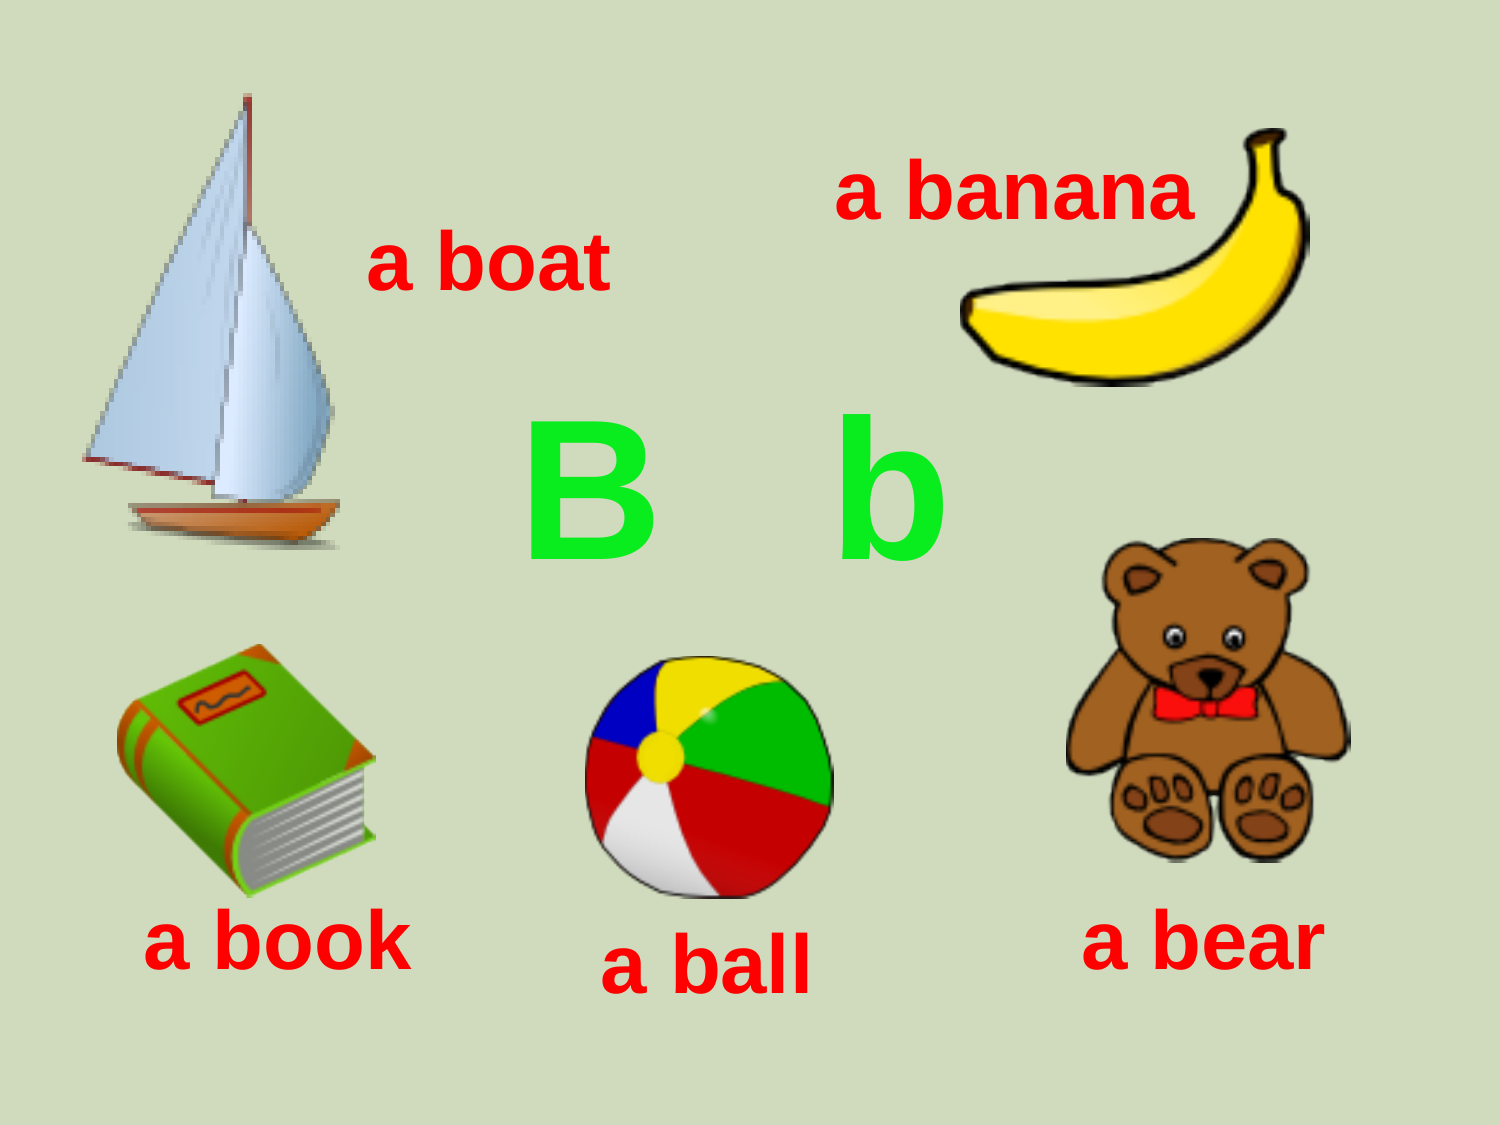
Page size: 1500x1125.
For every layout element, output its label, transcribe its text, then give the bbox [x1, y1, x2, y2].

picture [1066, 538, 1351, 863]
text_box B b [503, 351, 1254, 607]
picture [117, 644, 376, 898]
picture [82, 93, 340, 550]
text_box a book [128, 878, 528, 995]
text_box a ball [585, 902, 985, 1018]
text_box a banana [820, 128, 1219, 245]
text_box a bear [1066, 878, 1465, 995]
picture [585, 656, 834, 899]
picture [960, 128, 1310, 387]
text_box a boat [351, 199, 751, 315]
